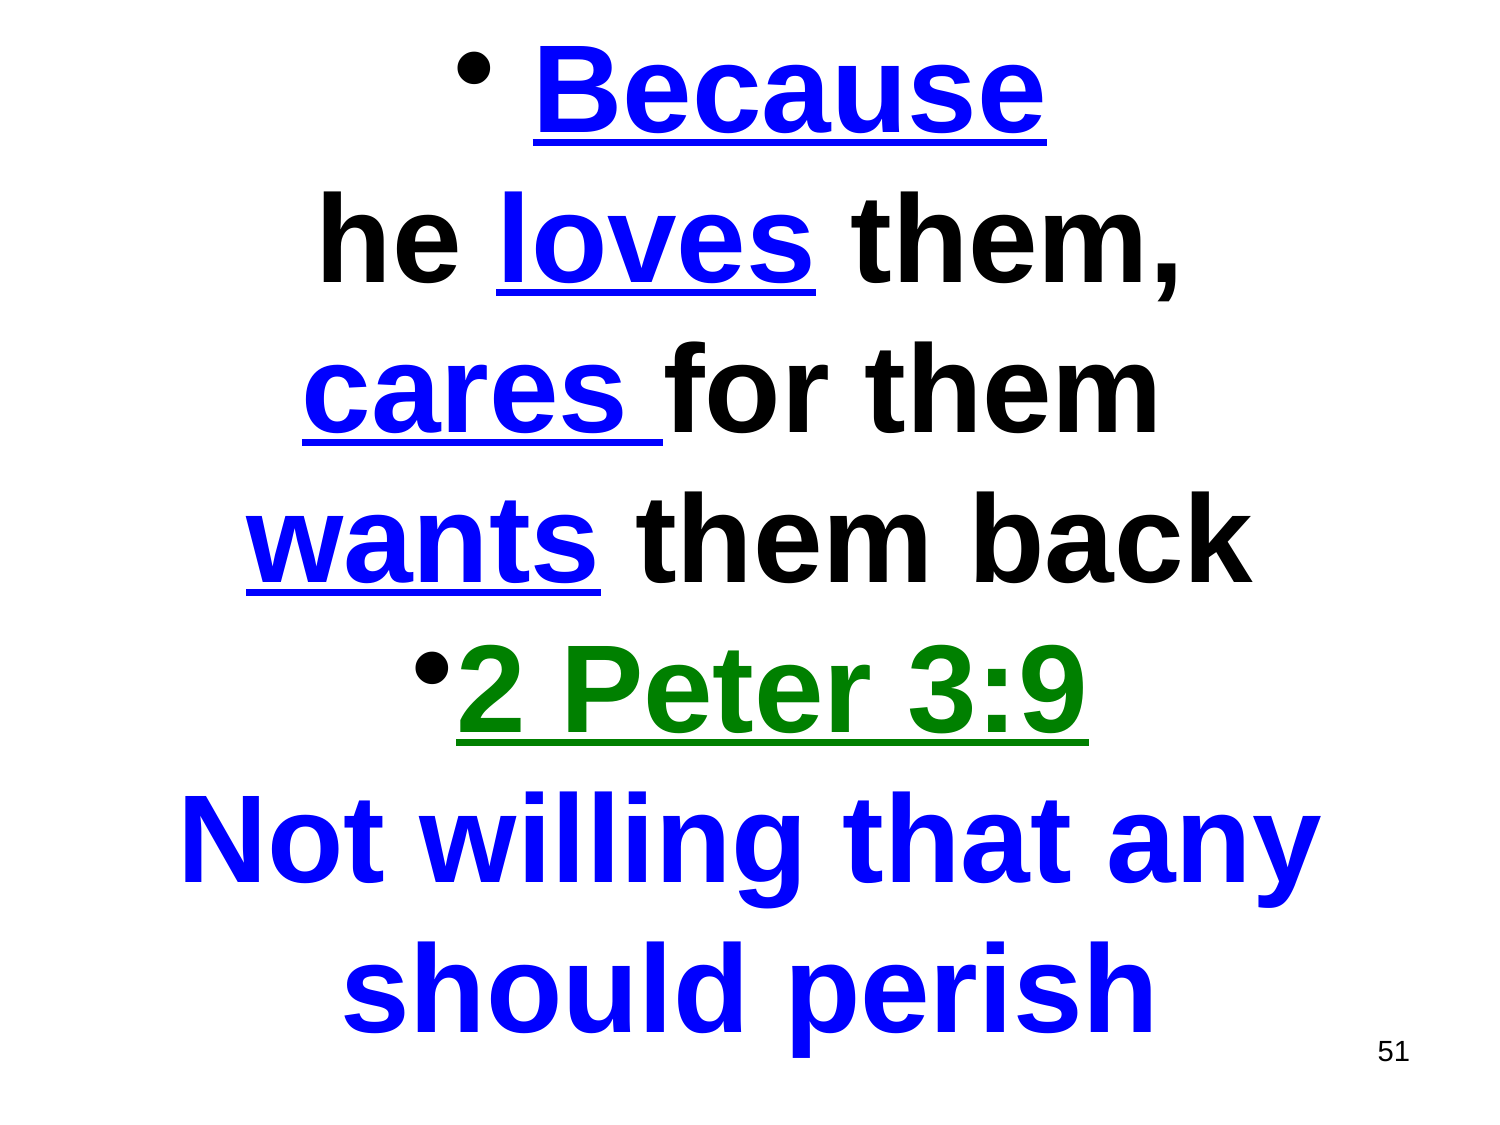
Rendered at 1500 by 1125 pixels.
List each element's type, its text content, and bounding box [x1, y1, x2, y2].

text_box Because he loves them, cares for them wants them back 2 Peter 3:9 Not willing that any should perish [0, 0, 1500, 1125]
